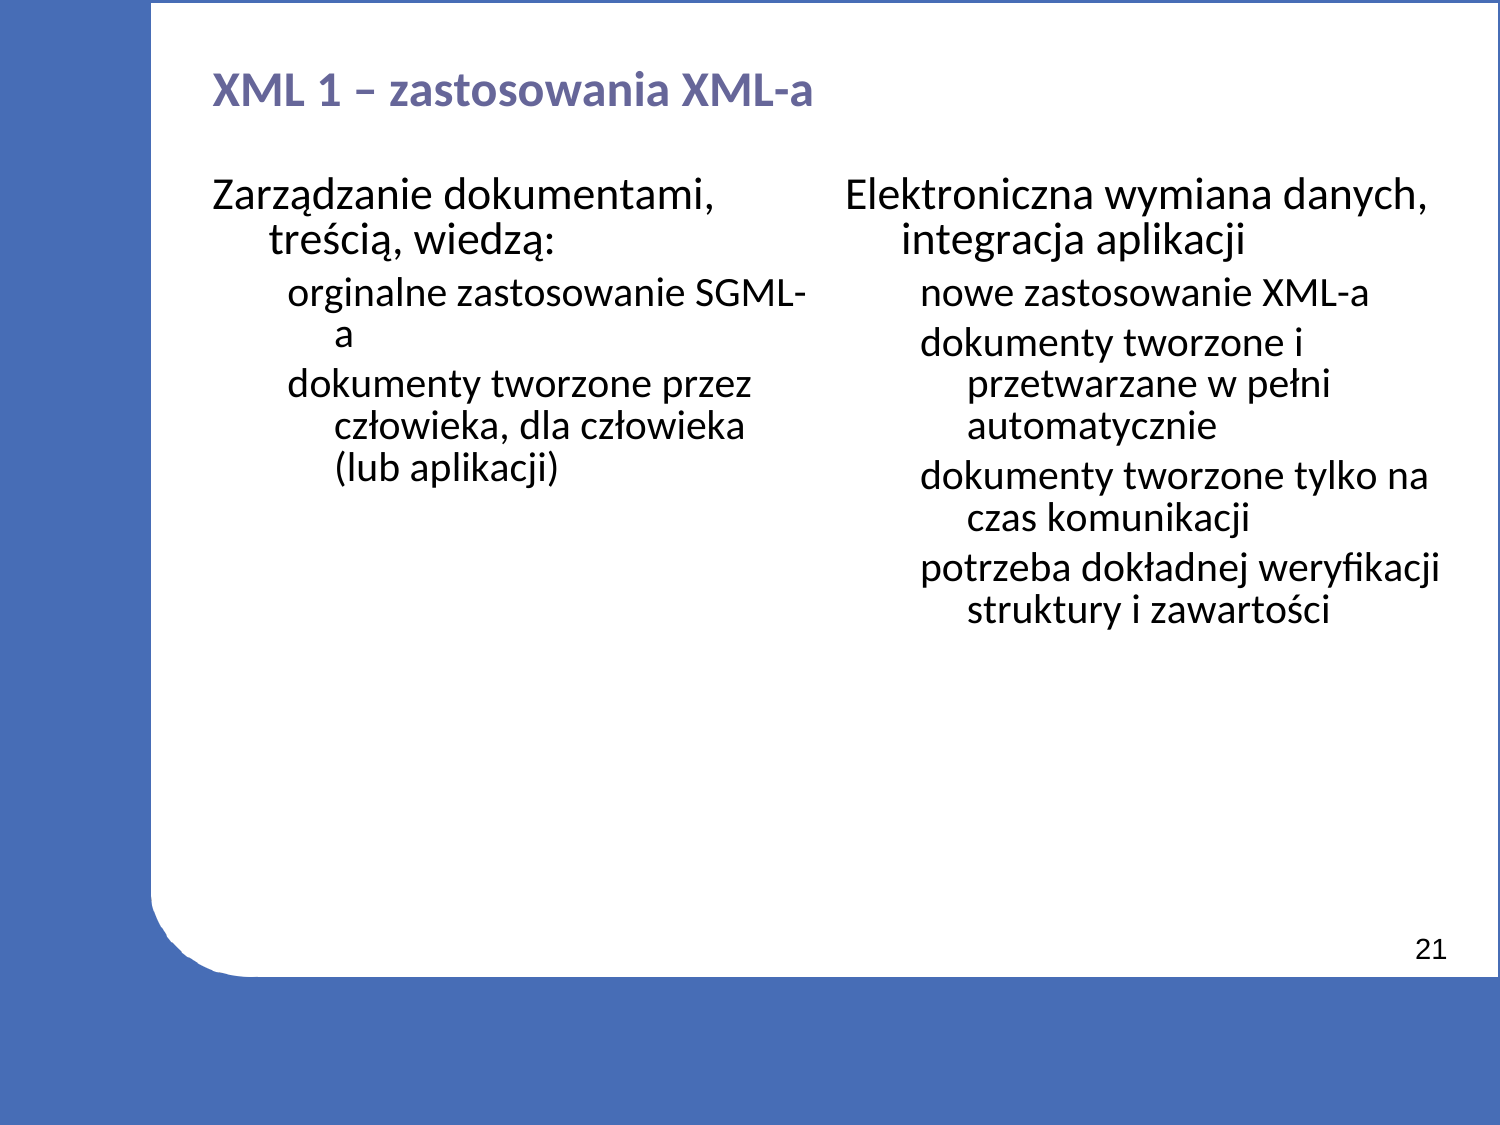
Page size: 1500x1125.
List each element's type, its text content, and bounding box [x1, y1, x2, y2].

title XML 1 – zastosowania XML-a [212, 24, 1447, 164]
list Zarządzanie dokumentami, treścią, wiedzą: orginalne zastosowanie SGML-a dokumenty tworzone przez człowieka, dla człowieka (lub aplikacji) [212, 174, 815, 911]
picture [0, 0, 1500, 1125]
list Elektroniczna wymiana danych, integracja aplikacji nowe zastosowanie XML-a dokumenty tworzone i przetwarzane w pełni automatycznie dokumenty tworzone tylko na czas komunikacji potrzeba dokładnej weryfikacji struktury i zawartości [845, 174, 1448, 911]
